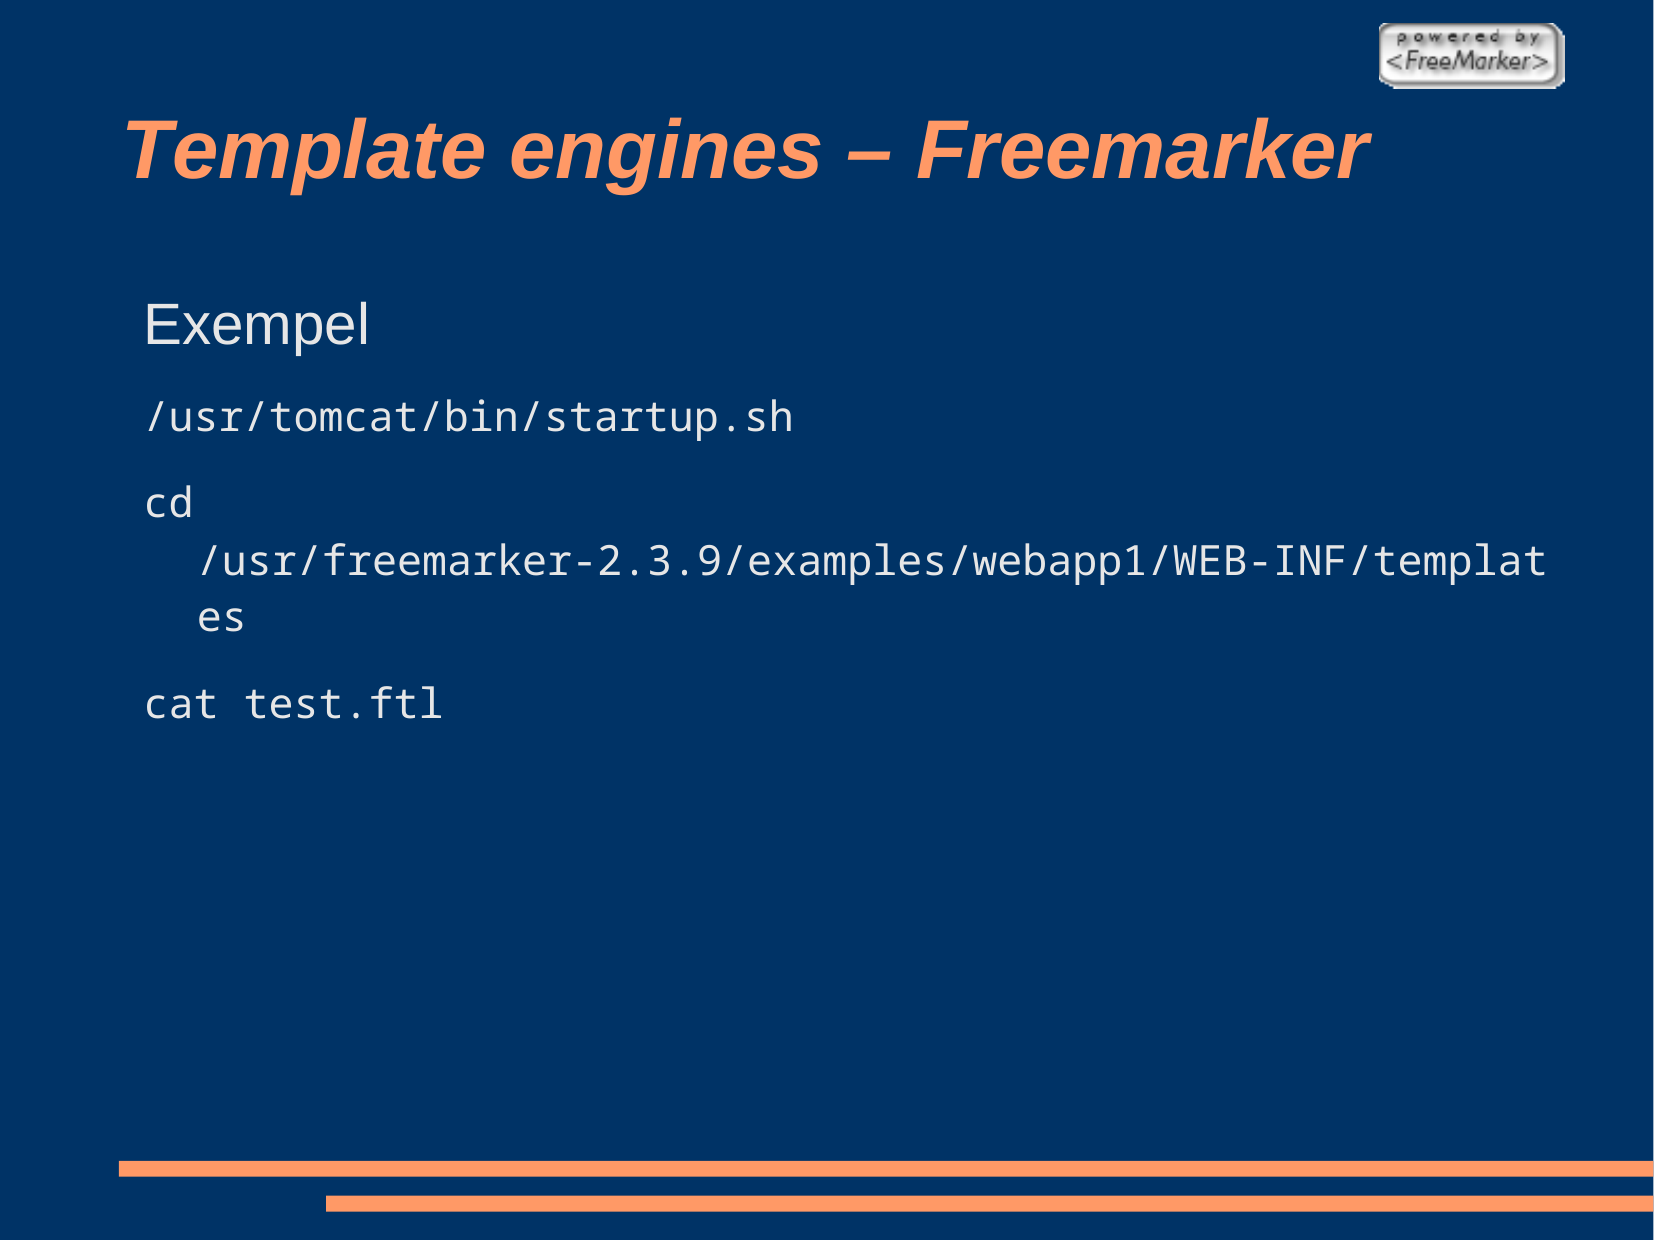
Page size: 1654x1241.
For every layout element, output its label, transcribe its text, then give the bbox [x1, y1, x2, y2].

list Exempel /usr/tomcat/bin/startup.sh cd /usr/freemarker-2.3.9/examples/webapp1/WEB-INF/templates cat test.ftl [125, 292, 1565, 1112]
picture [1379, 23, 1565, 89]
title Template engines – Freemarker [121, 46, 1534, 254]
